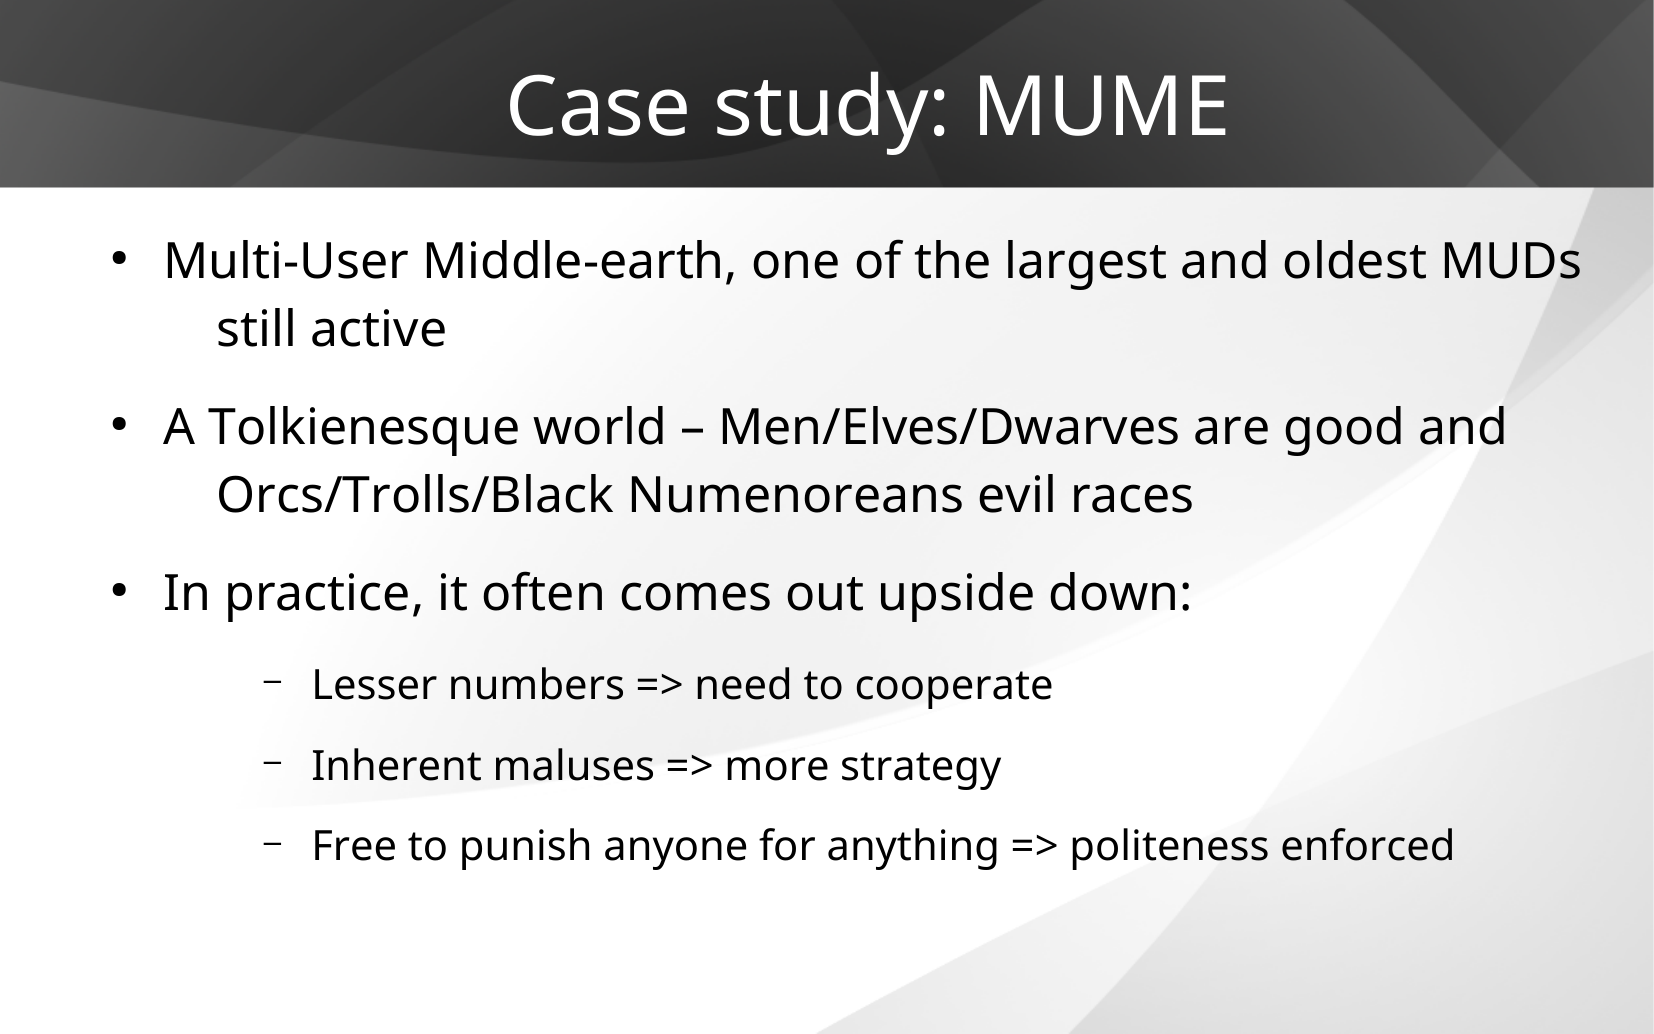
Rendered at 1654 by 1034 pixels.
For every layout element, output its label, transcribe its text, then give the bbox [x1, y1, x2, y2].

picture [0, 0, 1654, 1034]
list Multi-User Middle-earth, one of the largest and oldest MUDs still active A Tolkienesque world – Men/Elves/Dwarves are good and Orcs/Trolls/Black Numenoreans evil races In practice, it often comes out upside down: Lesser numbers => need to cooperate Inherent maluses => more strategy Free to punish anyone for anything => politeness enforced [75, 225, 1613, 1013]
title Case study: MUME [124, 0, 1613, 208]
